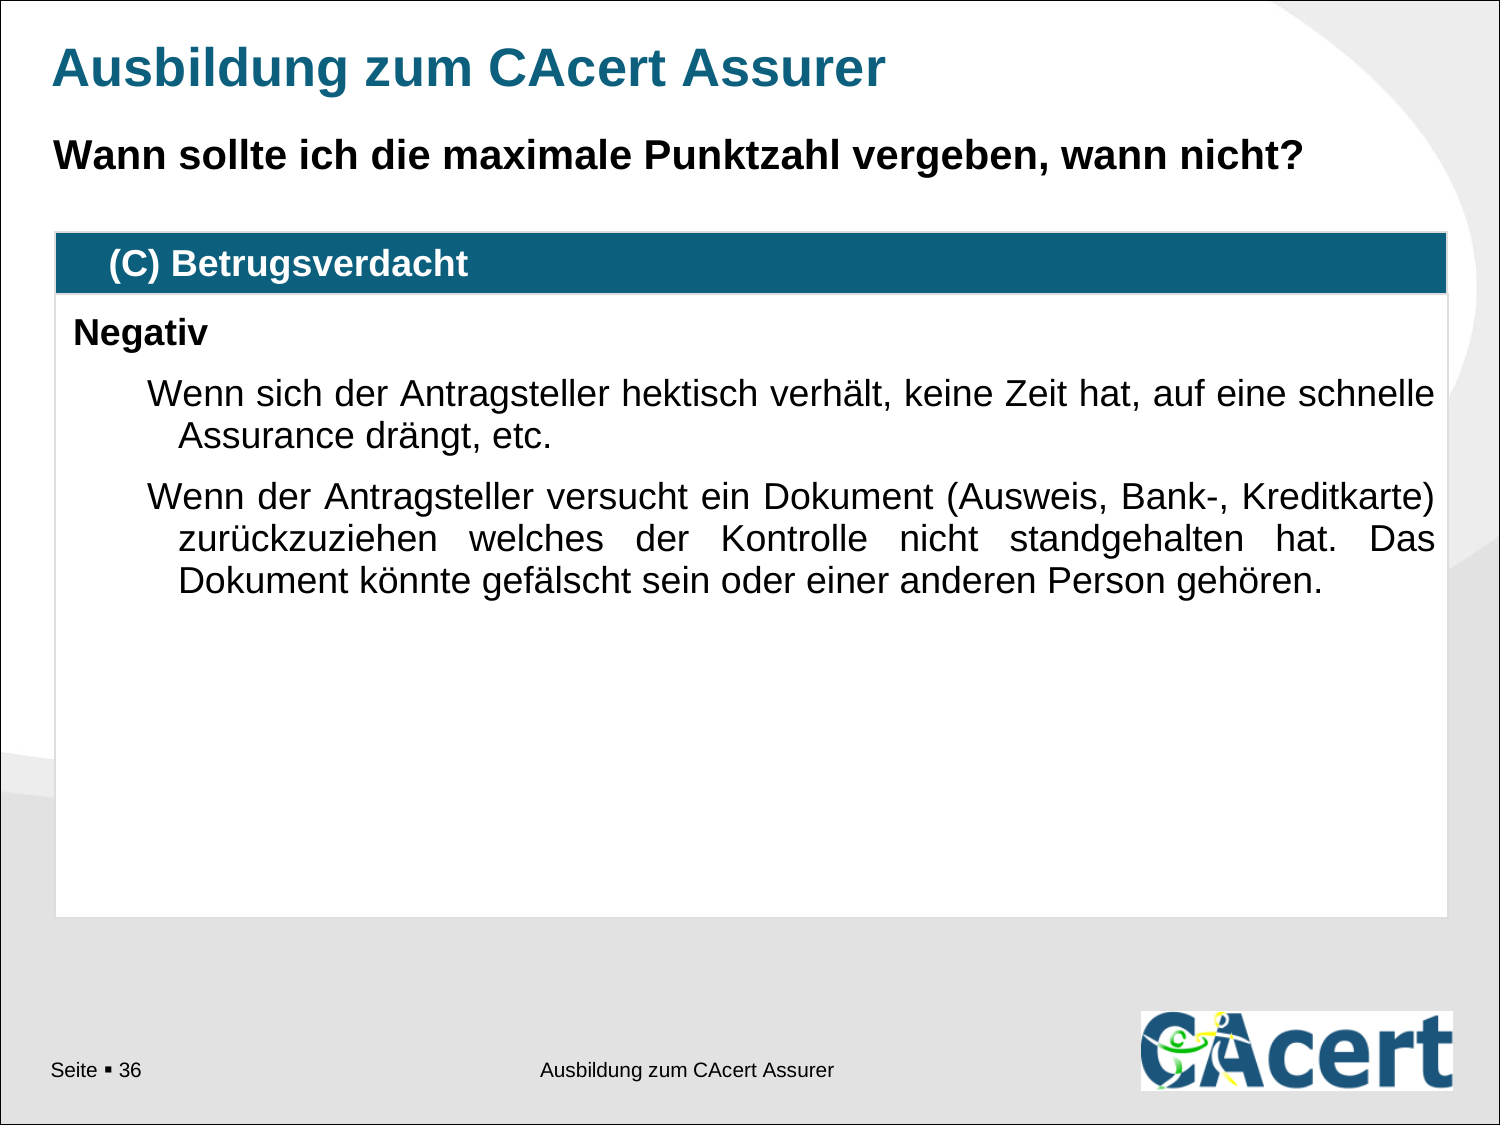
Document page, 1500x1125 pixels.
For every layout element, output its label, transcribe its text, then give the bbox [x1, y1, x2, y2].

text_box Wann sollte ich die maximale Punktzahl vergeben, wann nicht? [53, 125, 1448, 185]
picture [1, 1, 1499, 1124]
title Ausbildung zum CAcert Assurer [51, 19, 1450, 118]
text_box Negativ Wenn sich der Antragsteller hektisch verhält, keine Zeit hat, auf eine schnelle Assurance drängt, etc. Wenn der Antragsteller versucht ein Dokument (Ausweis, Bank-, Kreditkarte) zurückzuziehen welches der Kontrolle nicht standgehalten hat. Das Dokument könnte gefälscht sein oder einer anderen Person gehören. [55, 294, 1448, 919]
text_box (C) Betrugsverdacht [55, 232, 1447, 294]
